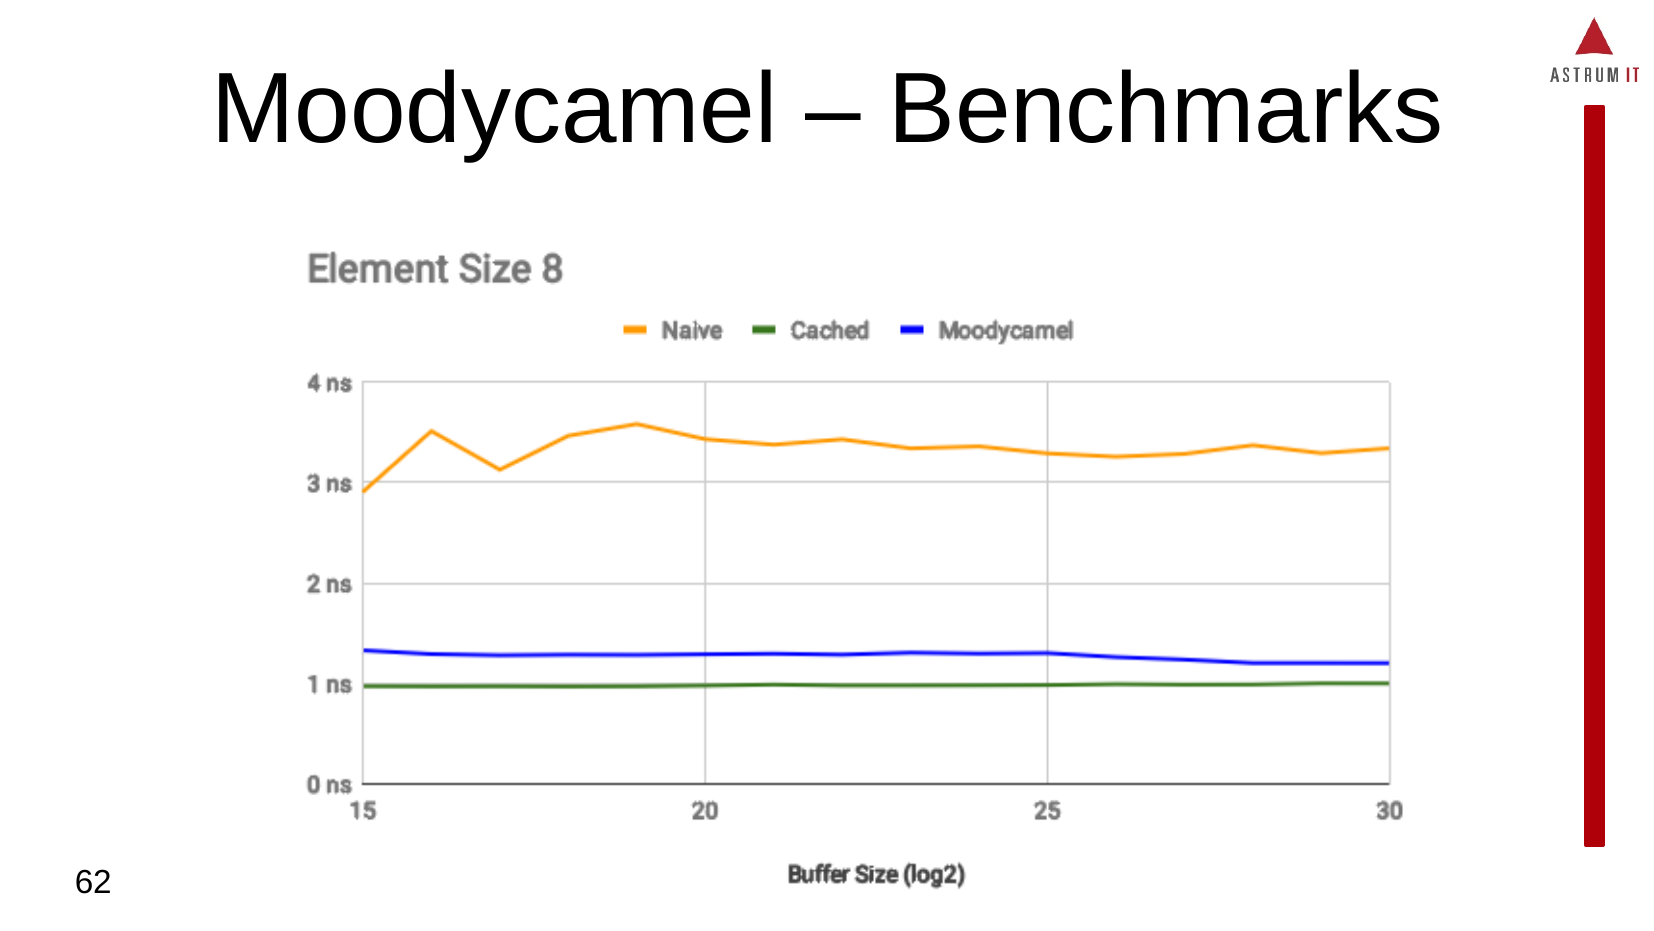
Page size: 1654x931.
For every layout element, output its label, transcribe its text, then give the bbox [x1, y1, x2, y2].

picture [270, 208, 1426, 924]
picture [1550, 17, 1639, 82]
title Moodycamel – Benchmarks [114, 30, 1541, 186]
